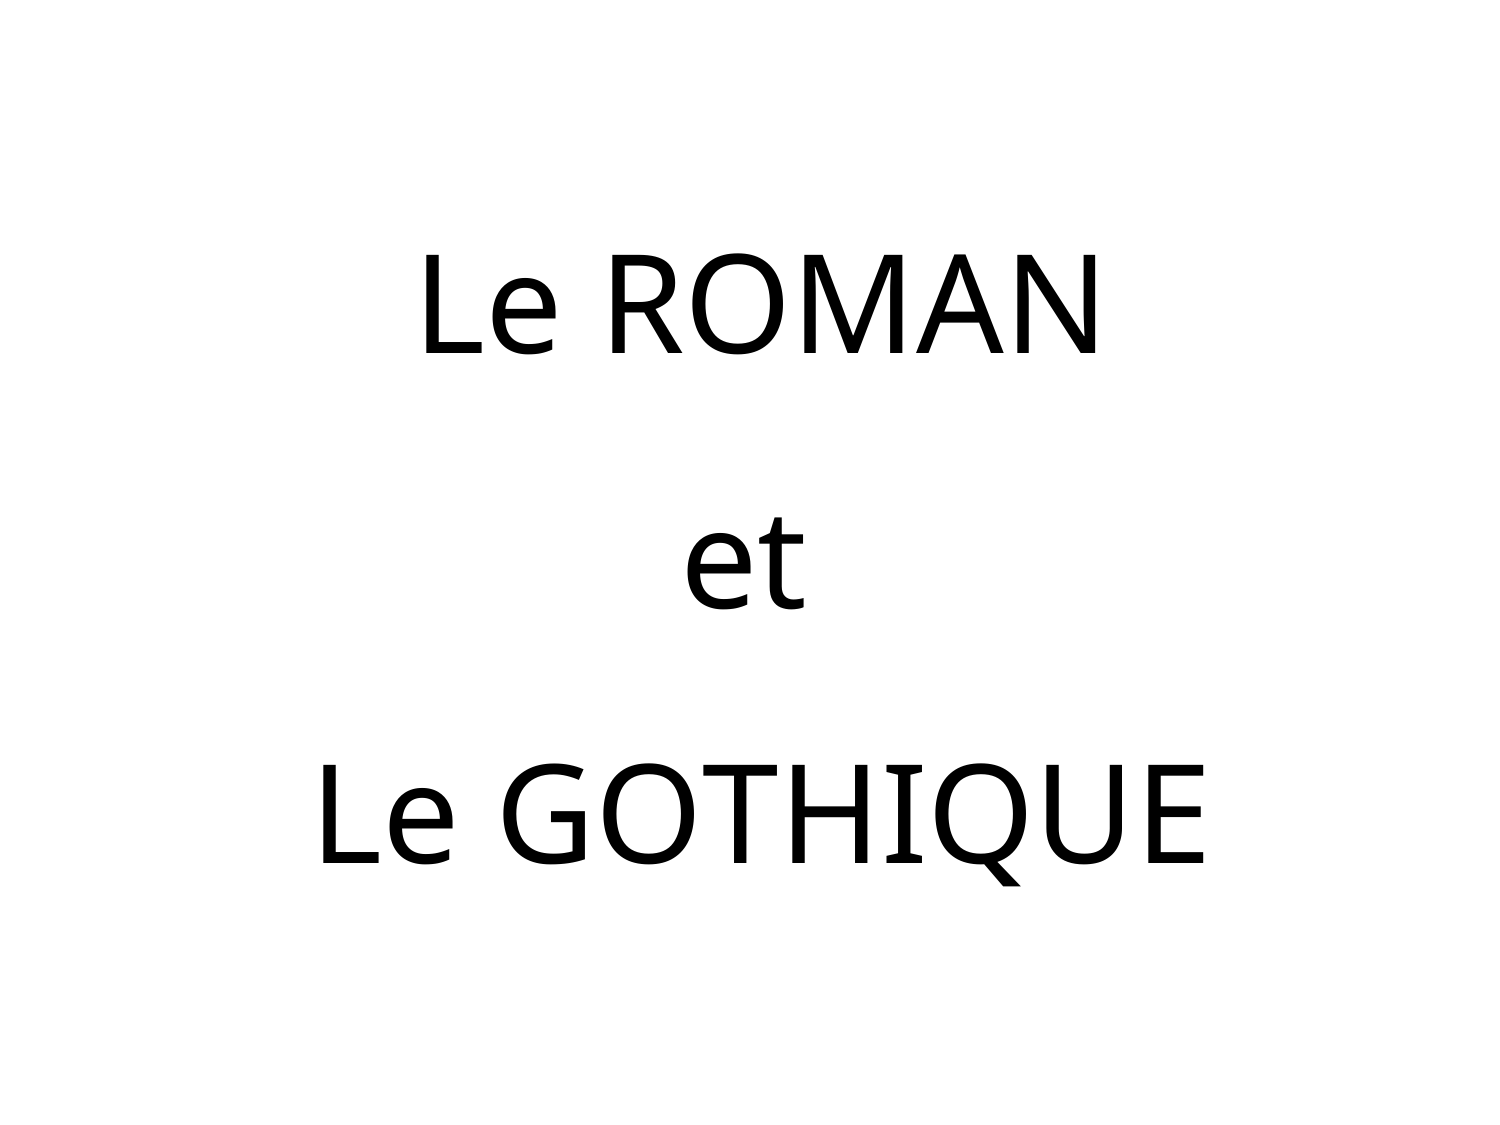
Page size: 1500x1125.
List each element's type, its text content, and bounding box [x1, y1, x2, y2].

title Le ROMAN et Le GOTHIQUE [123, 432, 1399, 674]
